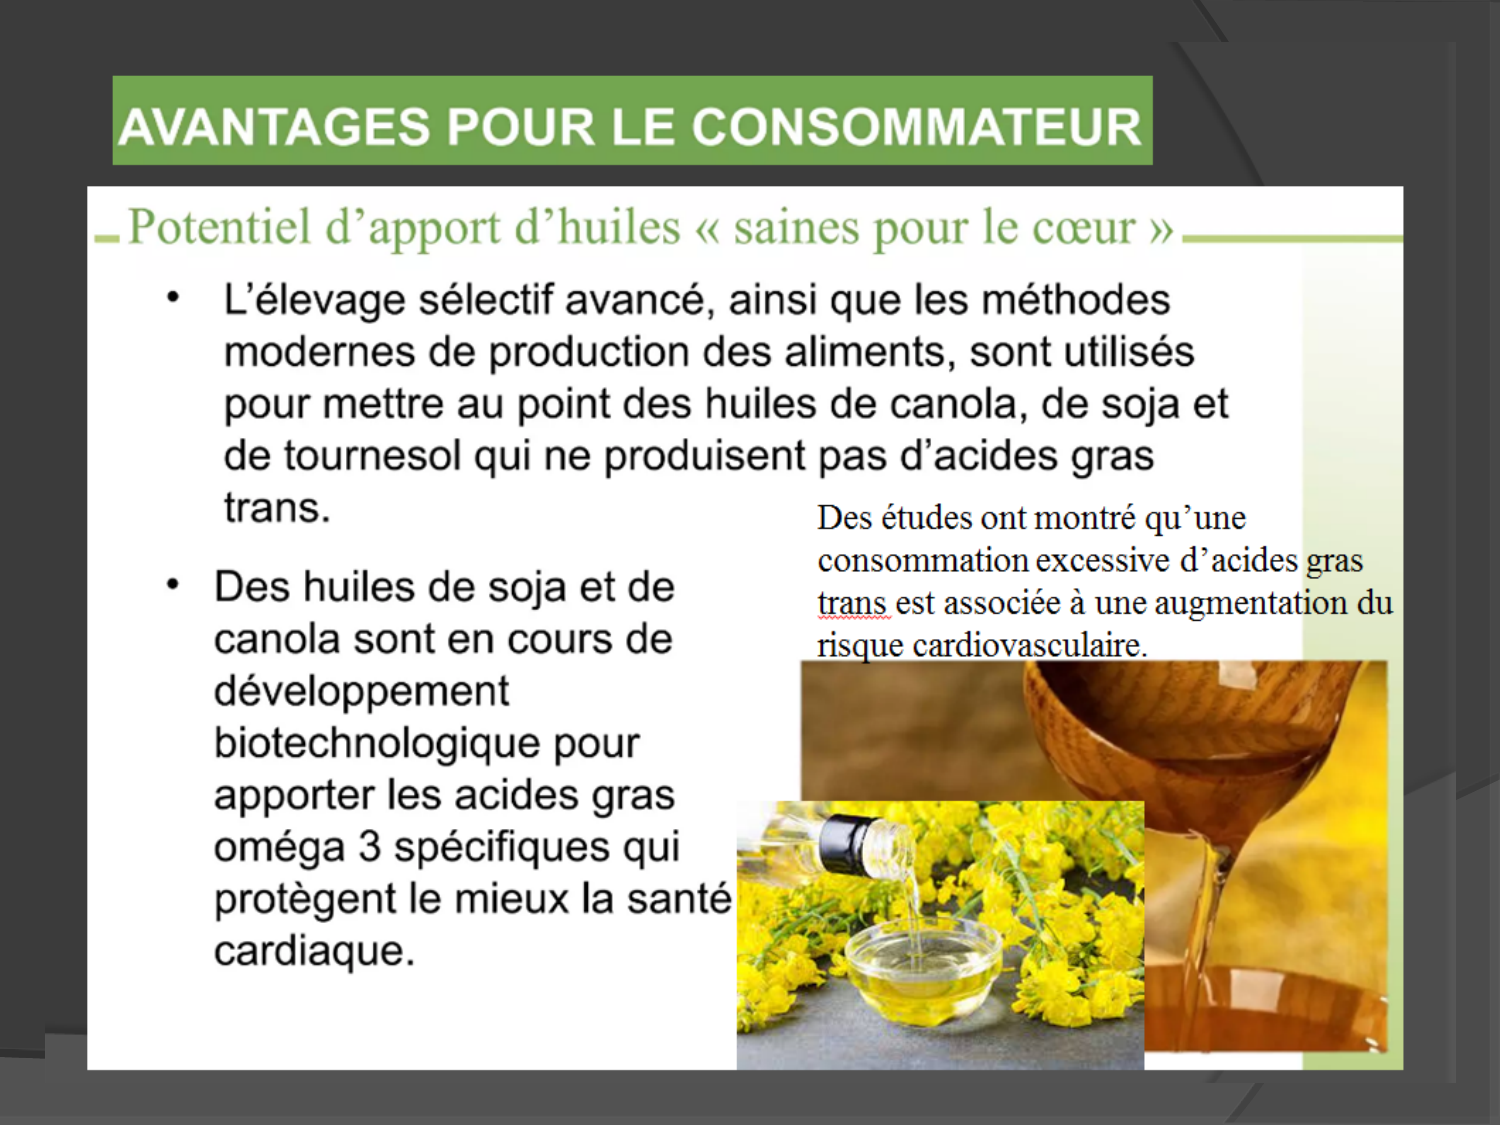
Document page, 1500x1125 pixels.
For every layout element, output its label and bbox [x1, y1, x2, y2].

picture [45, 42, 1456, 1083]
